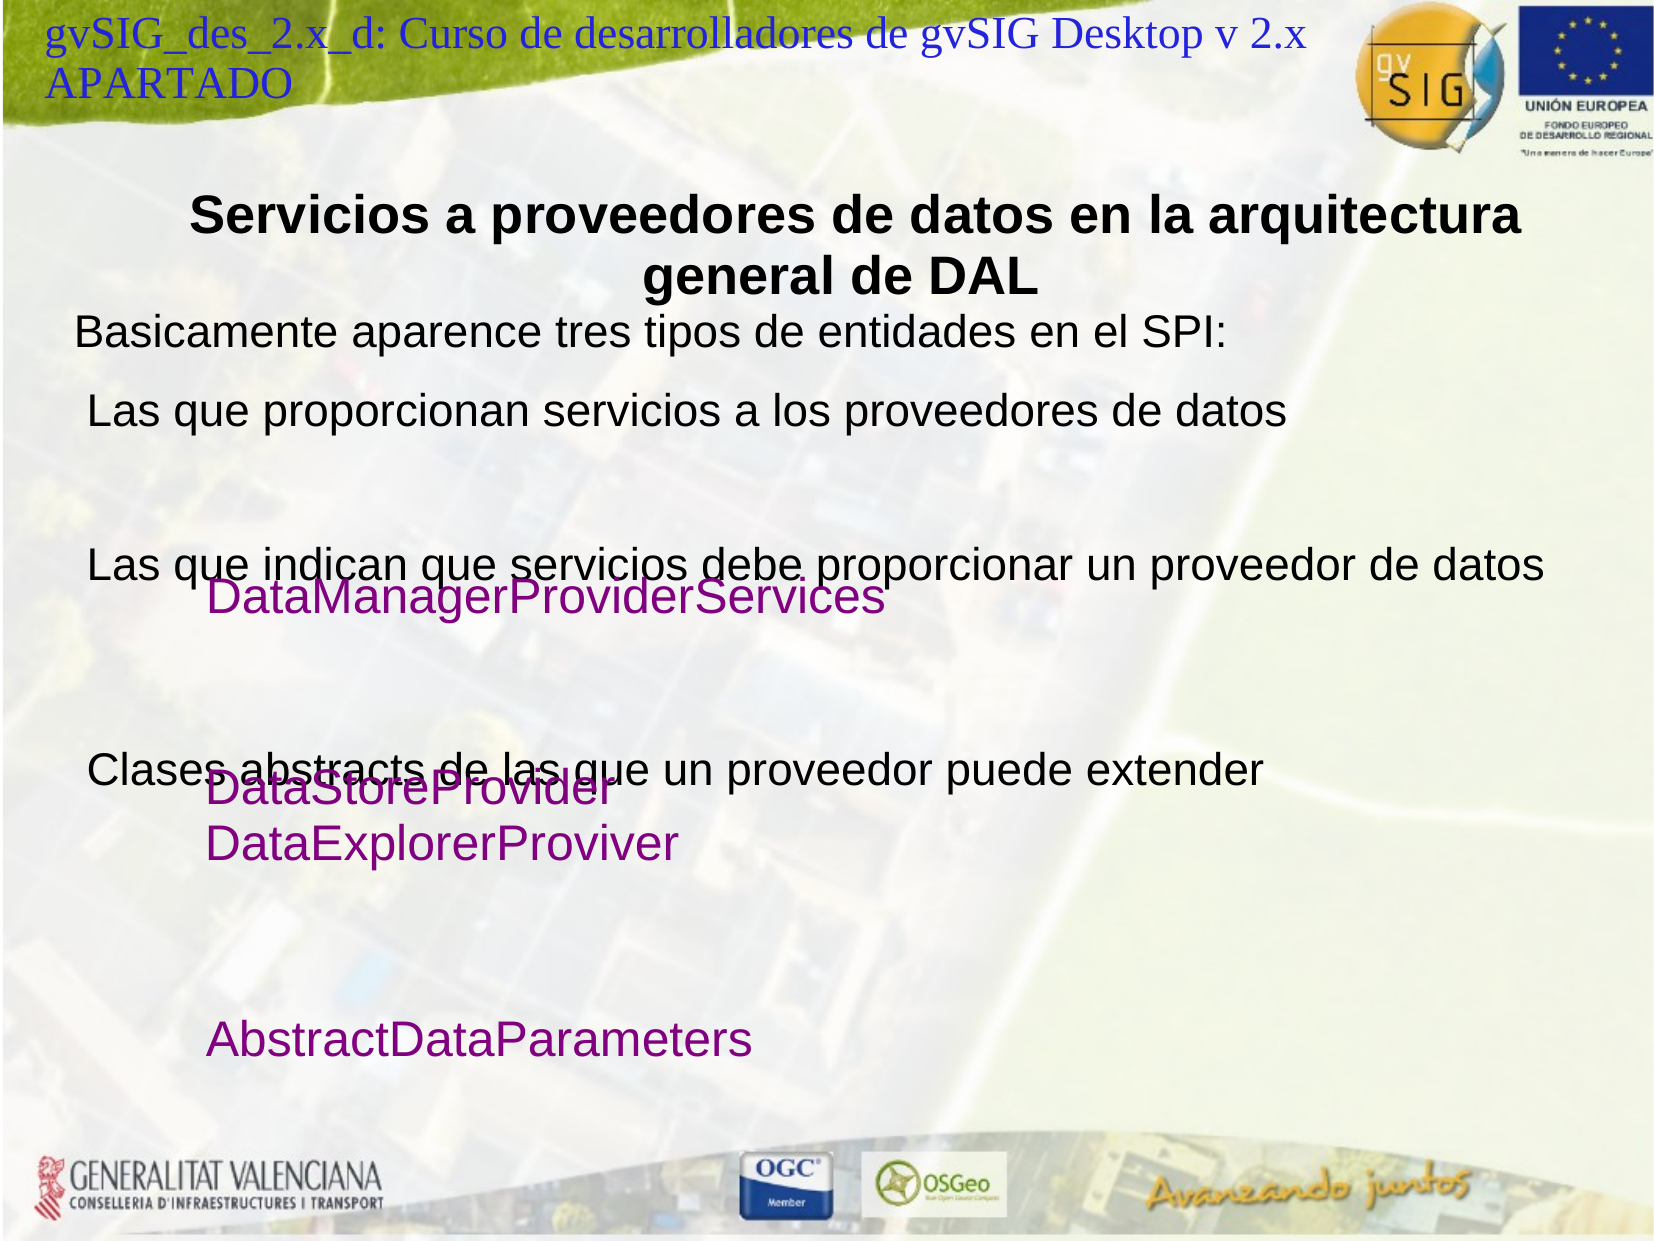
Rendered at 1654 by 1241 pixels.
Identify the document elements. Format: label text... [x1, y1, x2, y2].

text_box AbstractDataParameters [177, 1003, 813, 1093]
picture [2, 0, 1654, 1241]
text_box DataStoreProvider DataExplorerProviver [176, 752, 739, 916]
text_box Servicios a proveedores de datos en la arquitectura general de DAL Basicamente aparence tres tipos de entidades en el SPI: Las que proporcionan servicios a los proveedores de datos Las que indican que servicios debe proporcionar un proveedor de datos Clases abstracts de las que un proveedor puede extender [59, 177, 1625, 1136]
text_box DataManagerProviderServices [177, 560, 945, 650]
